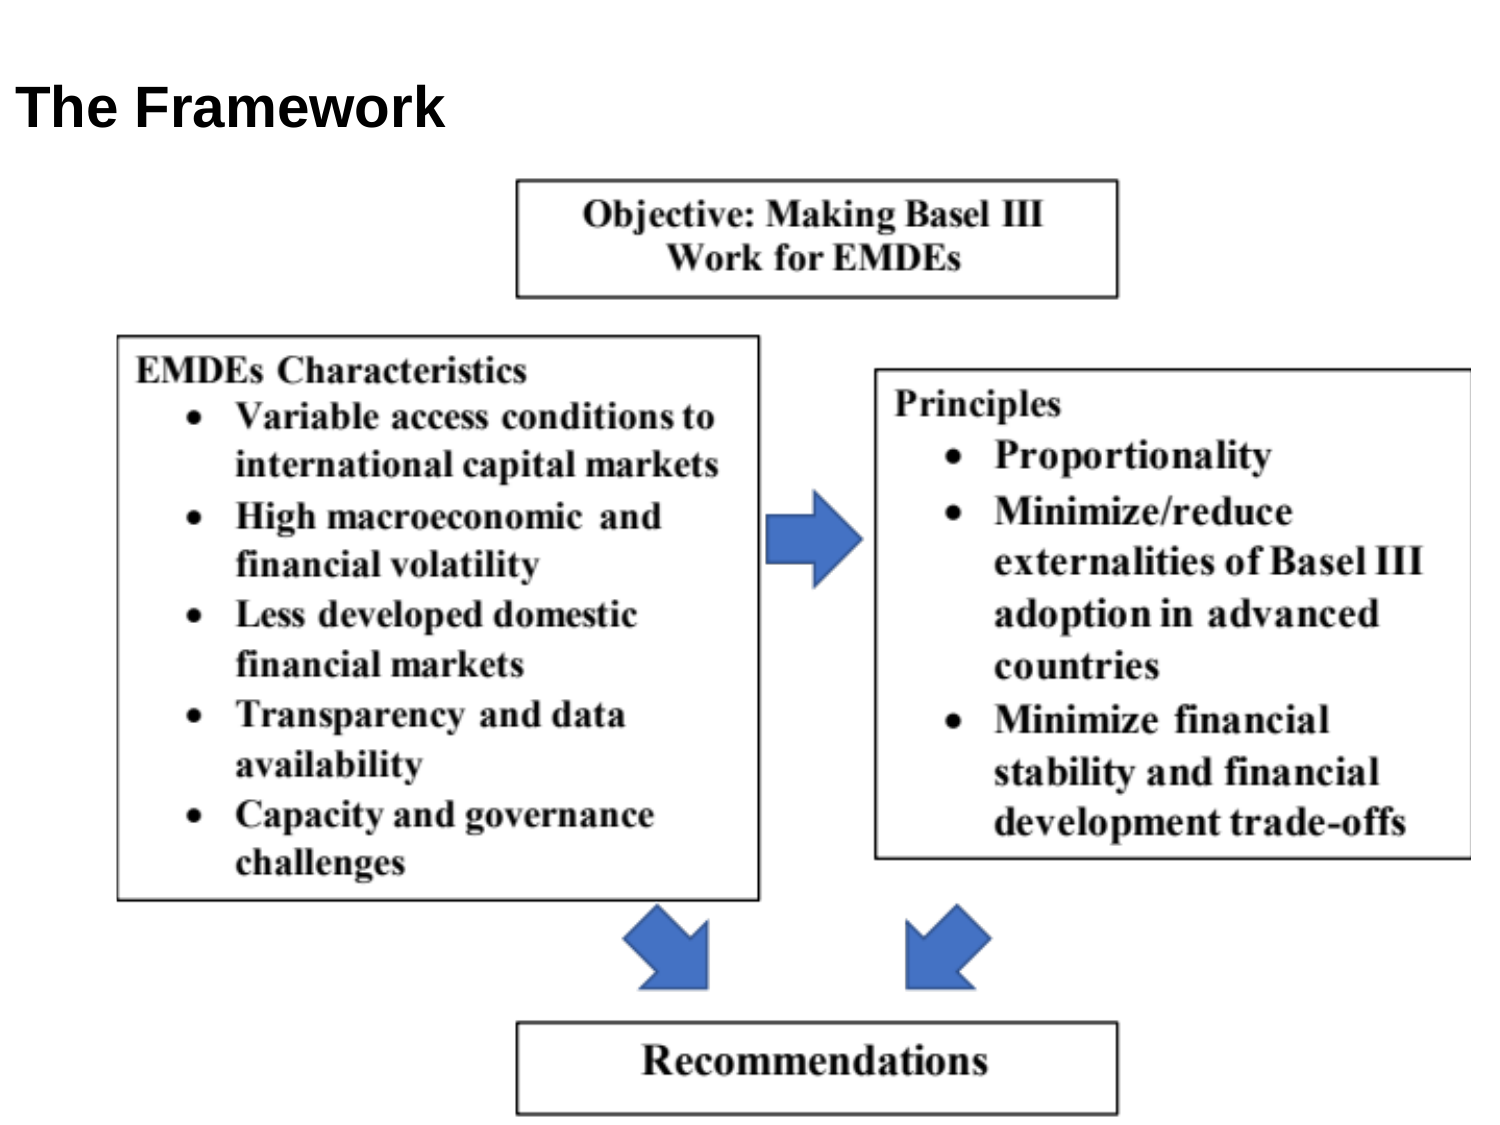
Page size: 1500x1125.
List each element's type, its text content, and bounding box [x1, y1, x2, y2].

text_box The Framework [0, 30, 1500, 178]
chart [118, 177, 1474, 1118]
picture [116, 177, 1471, 1117]
